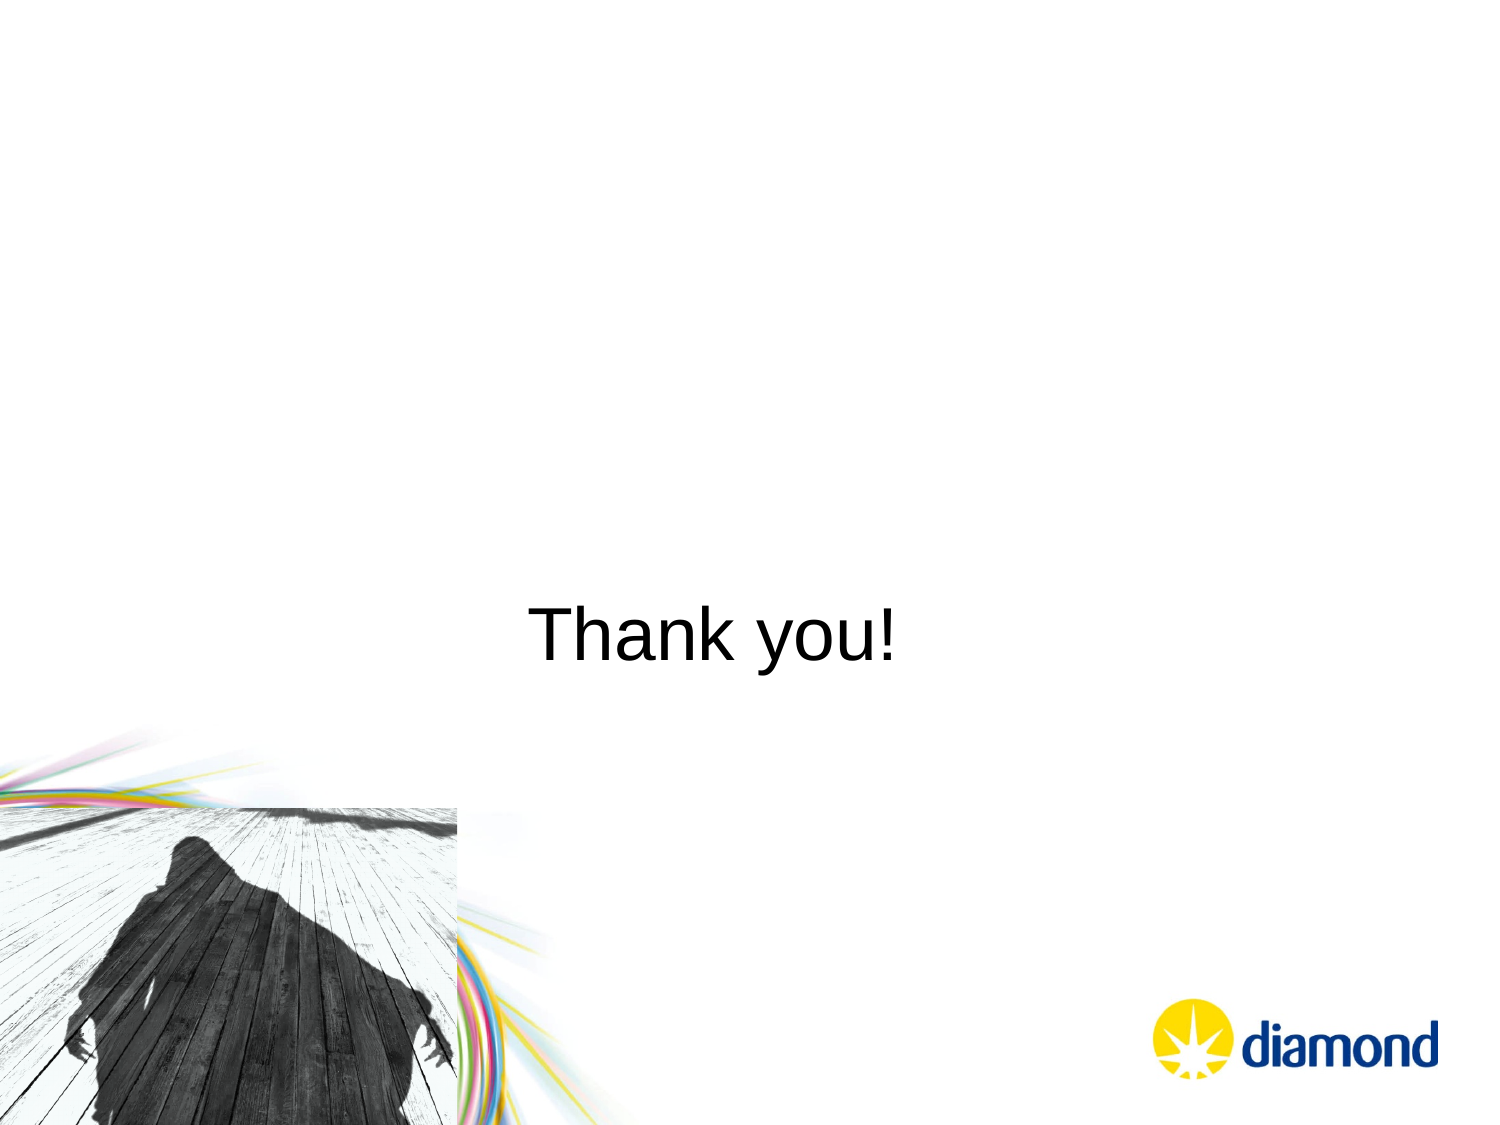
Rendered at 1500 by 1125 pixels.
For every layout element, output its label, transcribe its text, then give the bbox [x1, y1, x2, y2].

text_box Thank you! [337, 432, 1088, 690]
picture [0, 587, 1438, 1125]
